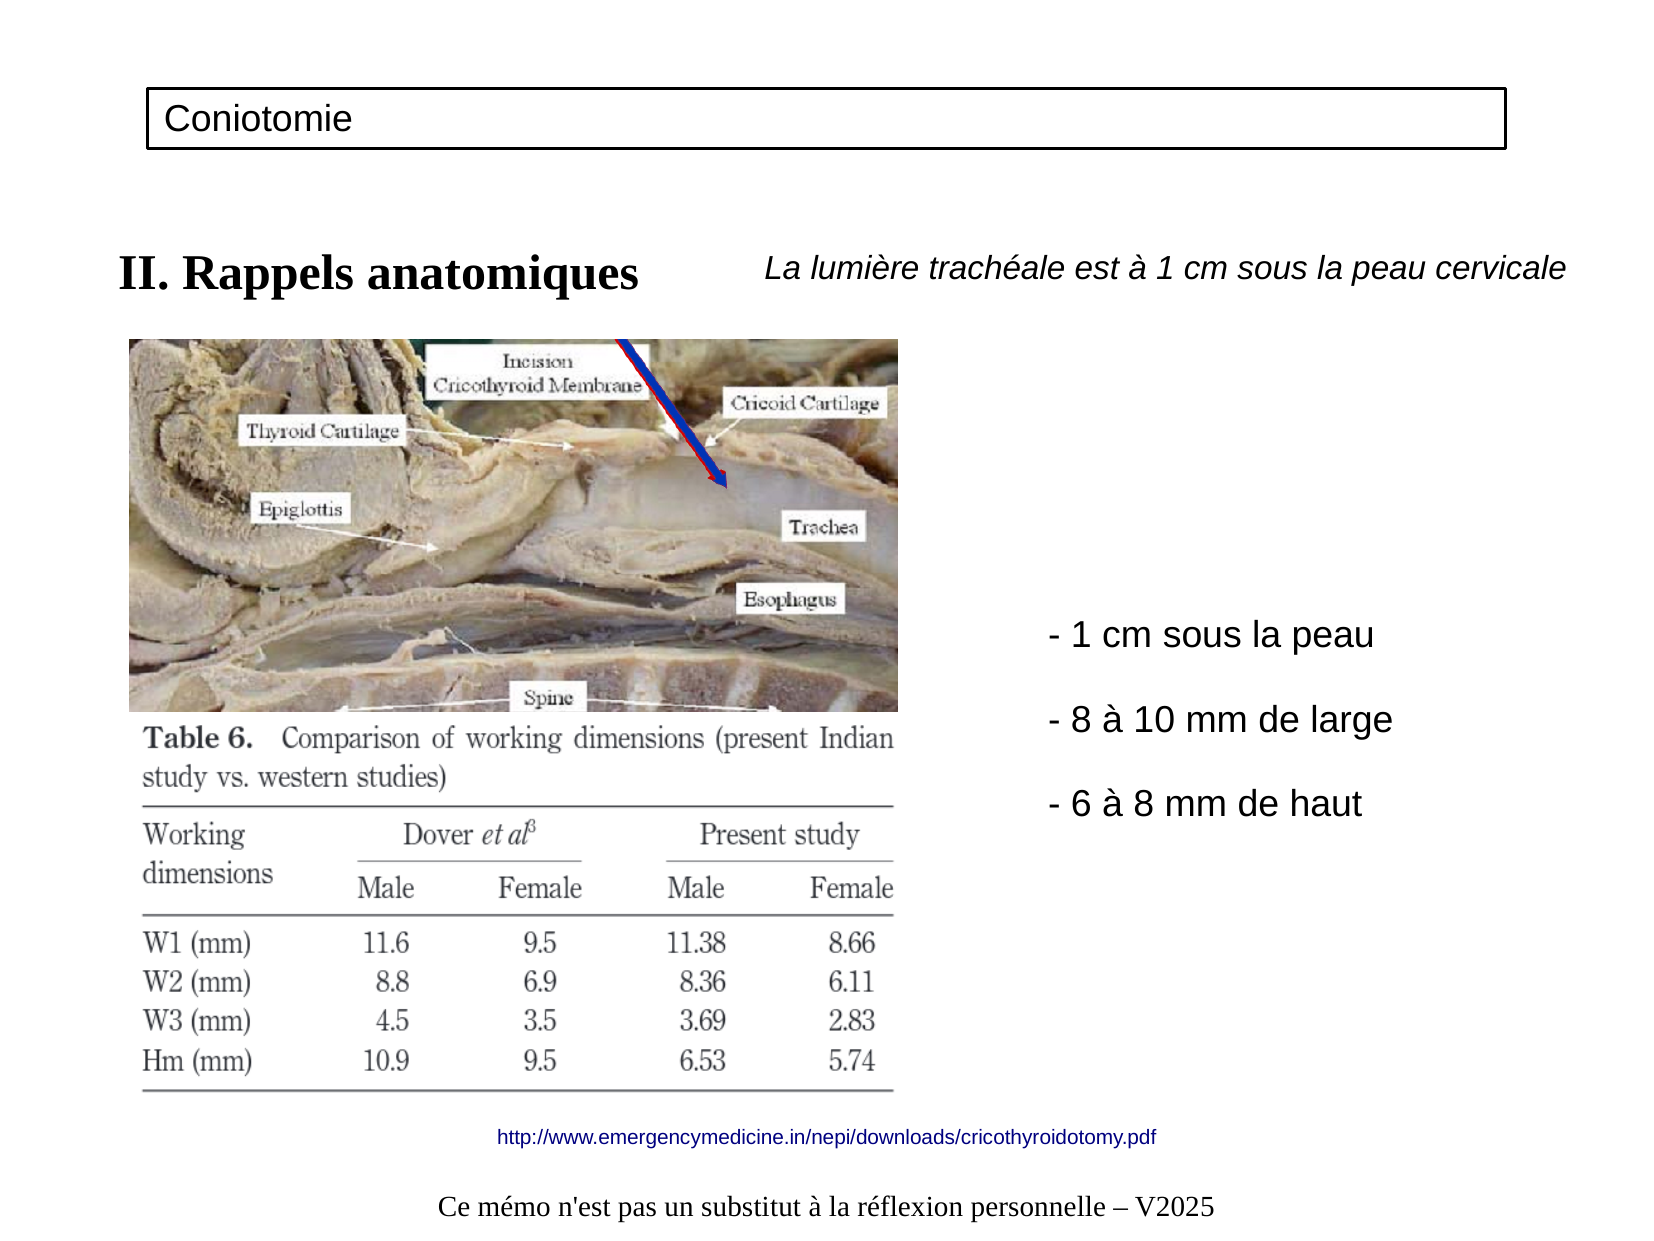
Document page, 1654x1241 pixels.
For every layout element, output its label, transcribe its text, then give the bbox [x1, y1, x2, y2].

picture [129, 339, 898, 1099]
text_box - 1 cm sous la peau - 8 à 10 mm de large - 6 à 8 mm de haut [1033, 606, 1477, 832]
text_box La lumière trachéale est à 1 cm sous la peau cervicale [561, 242, 1654, 304]
text_box http://www.emergencymedicine.in/nepi/downloads/cricothyroidotomy.pdf [216, 1118, 1437, 1176]
text_box Ce mémo n'est pas un substitut à la réflexion personnelle – V2025 [358, 1182, 1296, 1231]
text_box II. Rappels anatomiques [103, 237, 1518, 309]
text_box Coniotomie [147, 88, 1506, 149]
